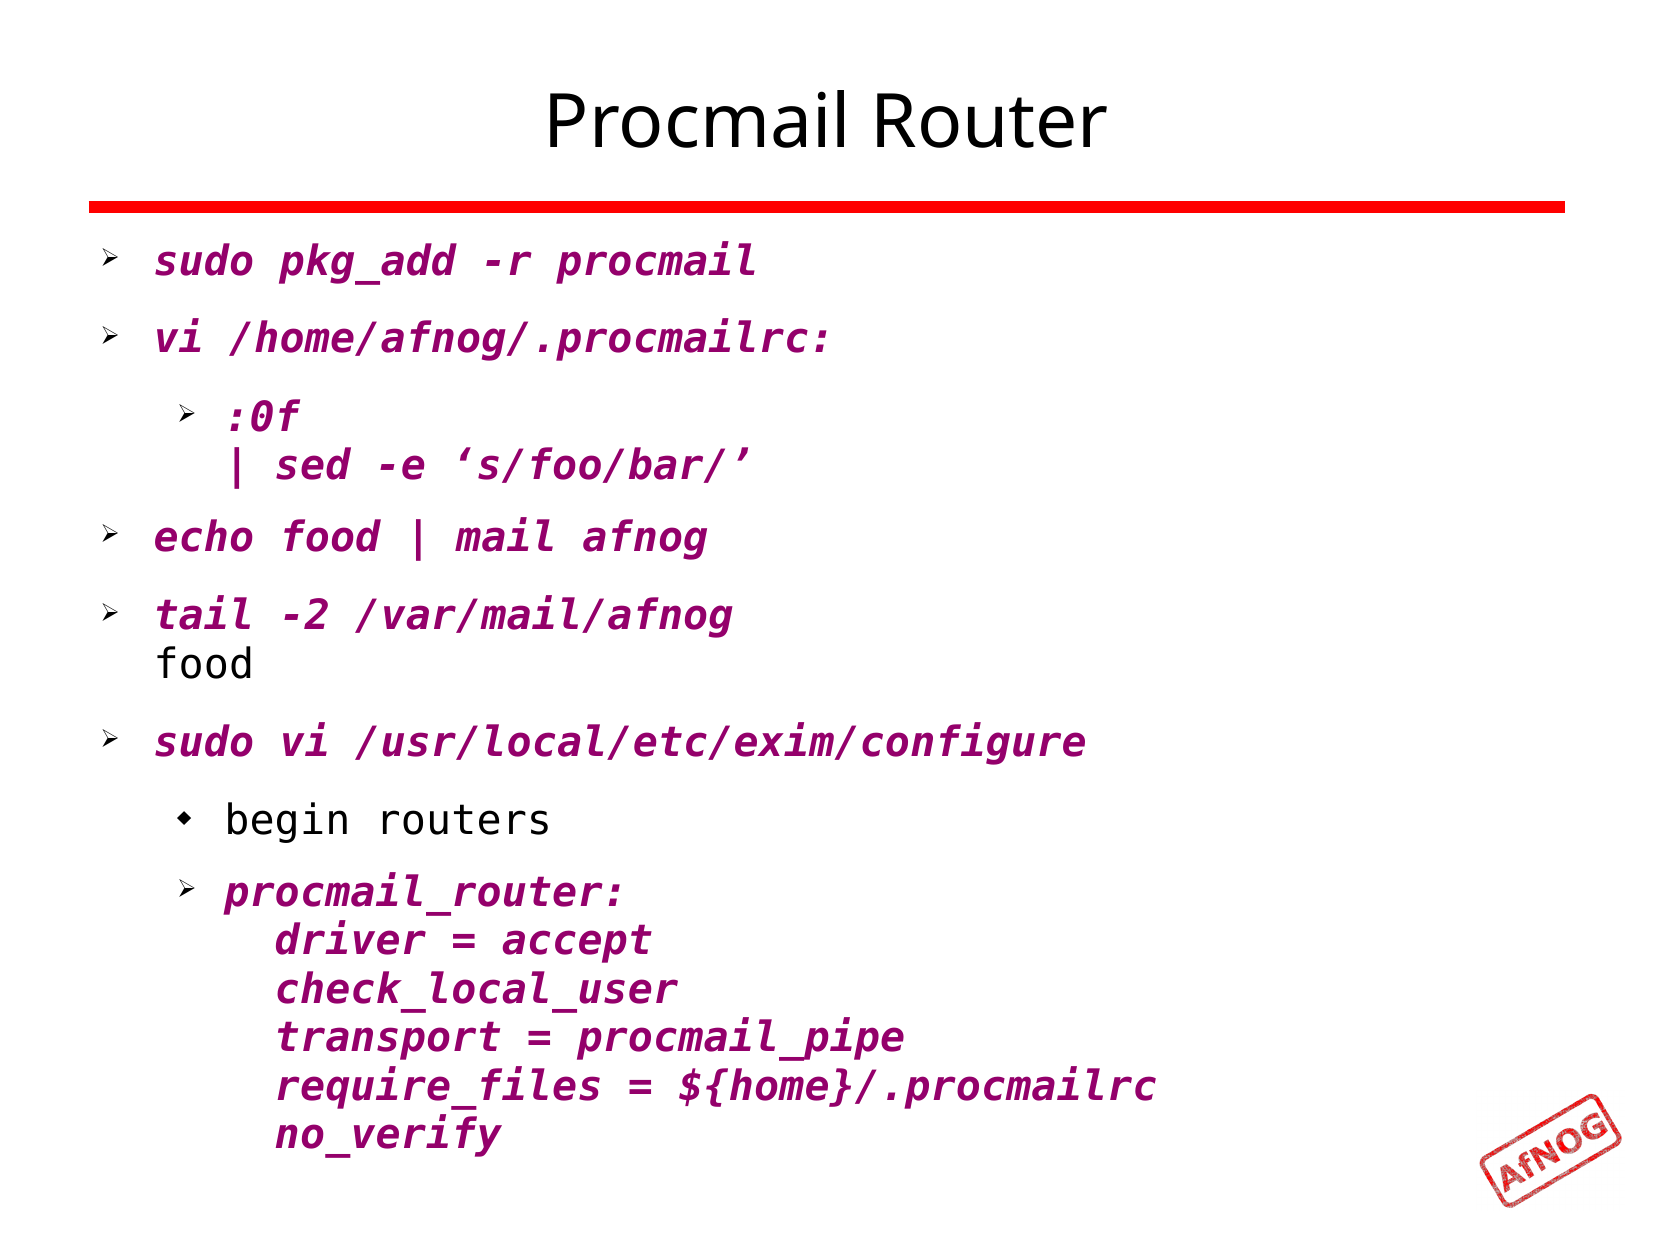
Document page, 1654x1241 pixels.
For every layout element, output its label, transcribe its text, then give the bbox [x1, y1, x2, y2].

picture [1476, 1090, 1625, 1211]
list sudo pkg_add -r procmail vi /home/afnog/.procmailrc: :0f | sed -e ‘s/foo/bar/’ echo food | mail afnog tail -2 /var/mail/afnog food sudo vi /usr/local/etc/exim/configure begin routers procmail_router: driver = accept check_local_user transport = procmail_pipe require_files = ${home}/.procmailrc no_verify [82, 236, 1571, 1159]
title Procmail Router [88, 29, 1565, 207]
